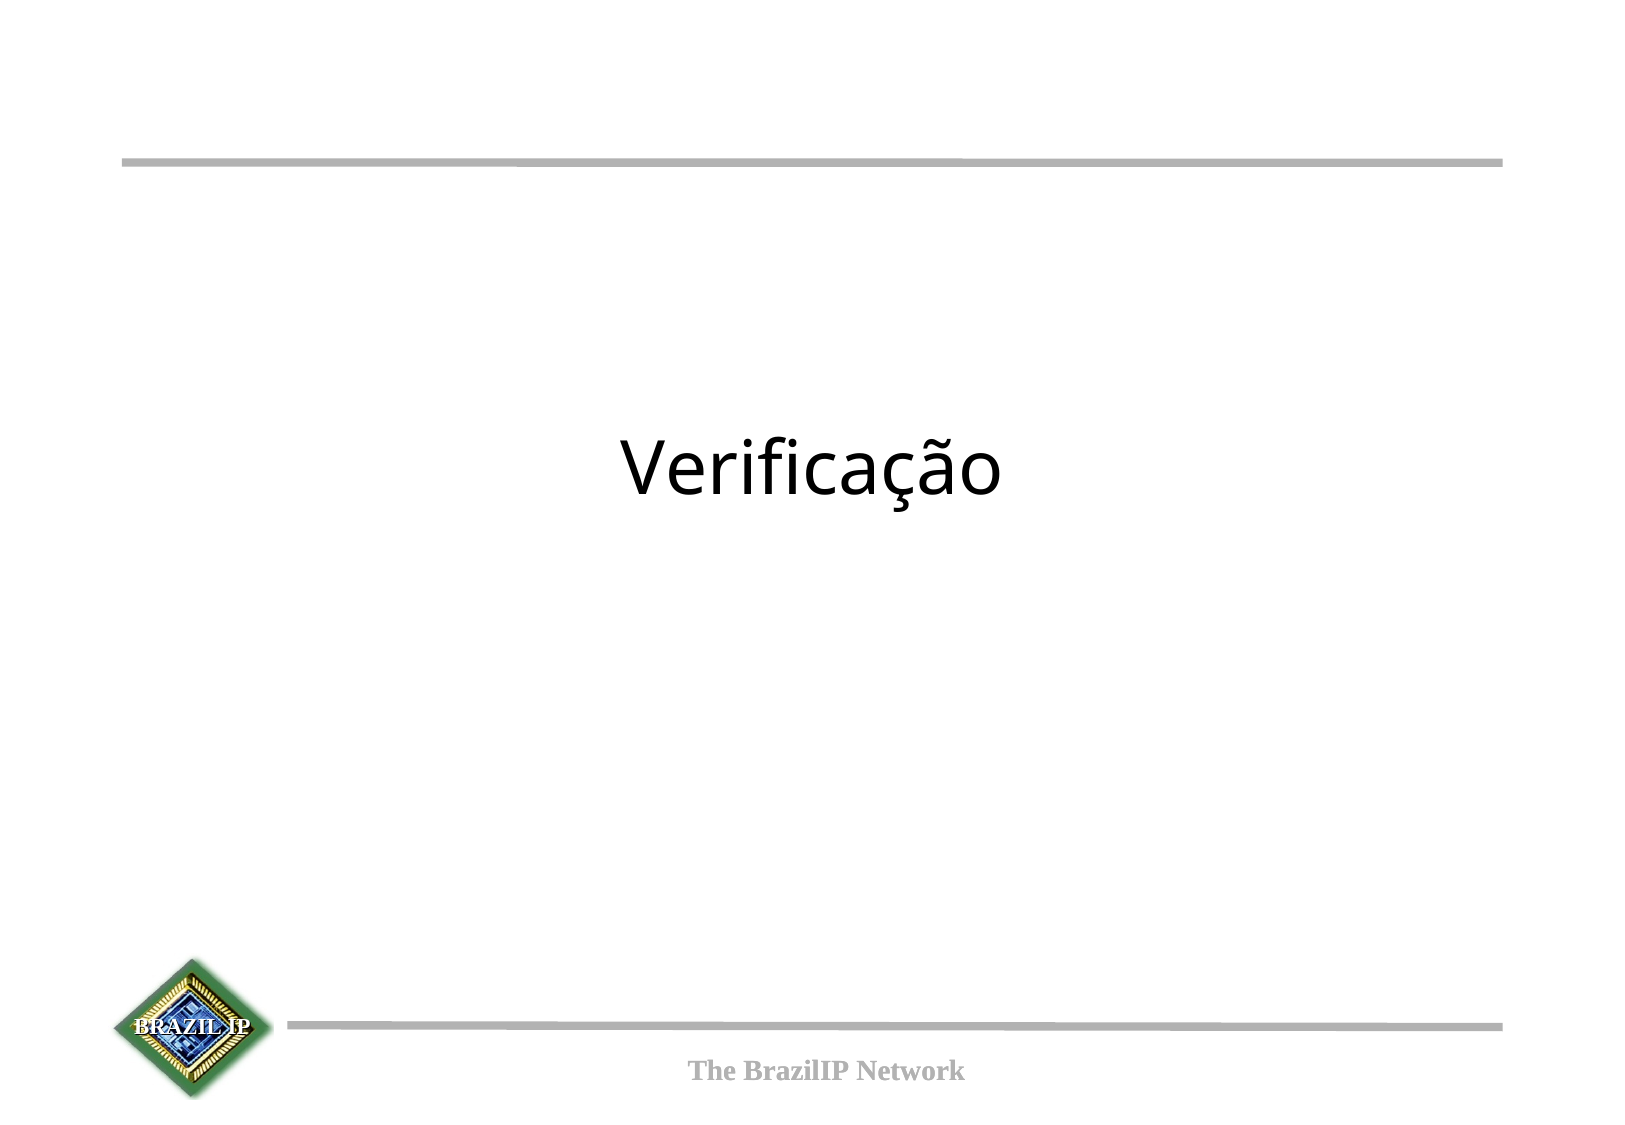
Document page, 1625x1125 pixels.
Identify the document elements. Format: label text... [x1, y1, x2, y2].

picture [108, 953, 274, 1100]
title Verificação [121, 349, 1503, 591]
